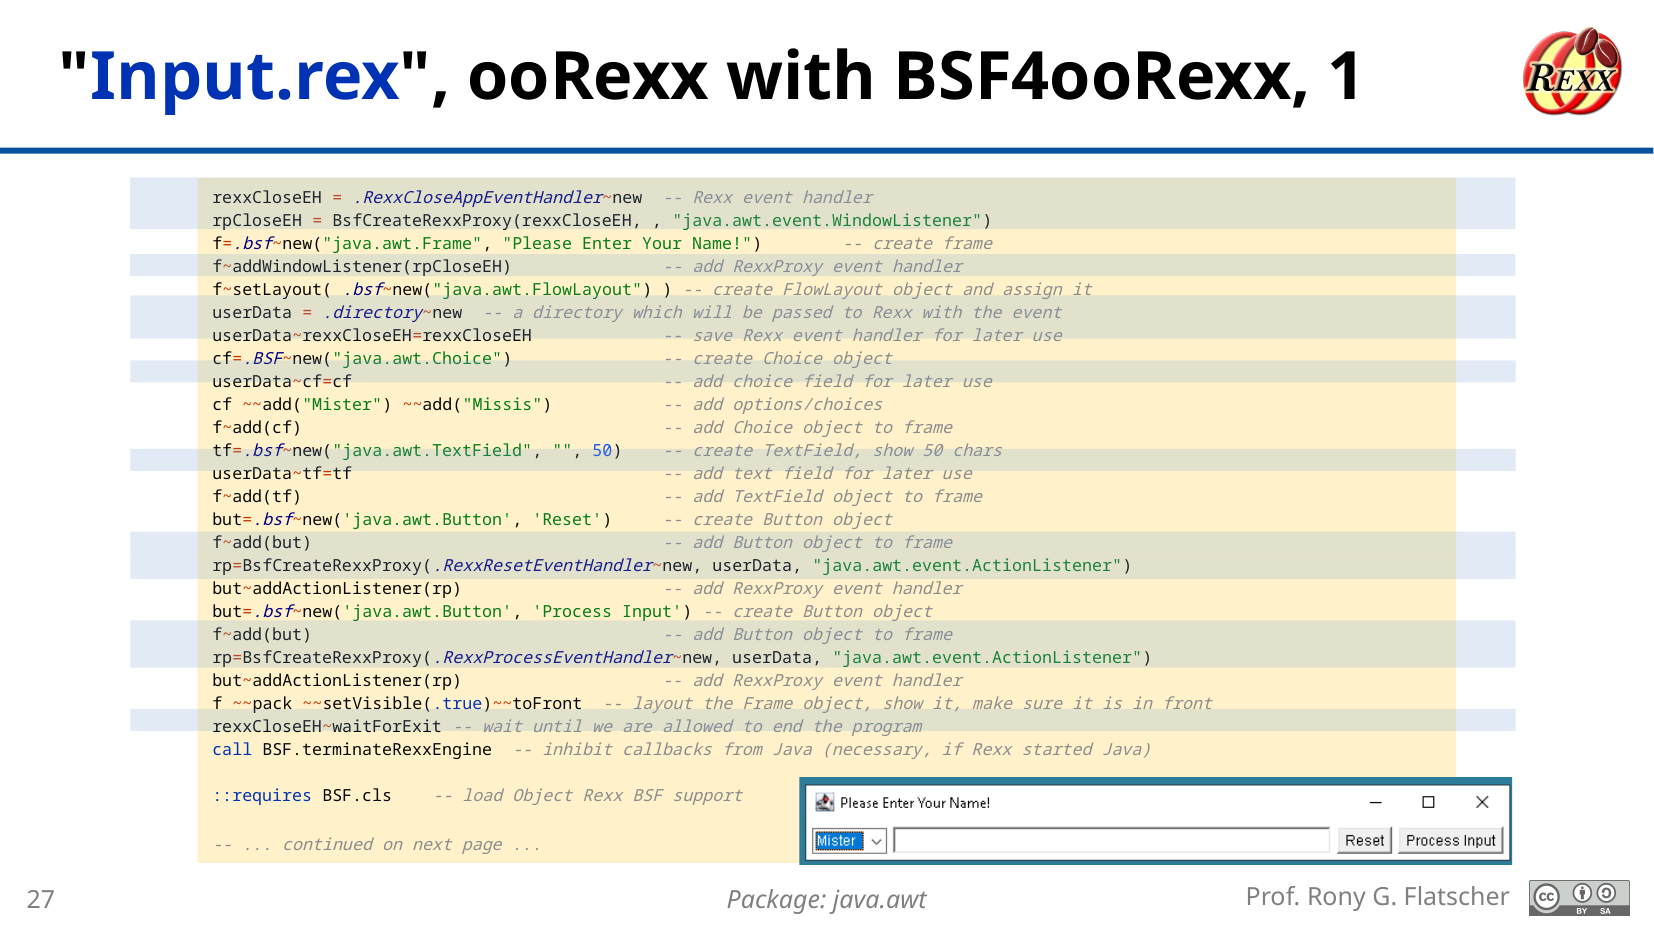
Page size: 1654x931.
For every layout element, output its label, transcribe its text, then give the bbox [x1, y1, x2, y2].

picture [799, 777, 1513, 865]
text_box [130, 177, 1516, 230]
text_box rexxCloseEH = .RexxCloseAppEventHandler~new -- Rexx event handler rpCloseEH = BsfCreateRexxProxy(rexxCloseEH, , "java.awt.event.WindowListener") f=.bsf~new("java.awt.Frame", "Please Enter Your Name!") -- create frame f~addWindowListener(rpCloseEH) -- add RexxProxy event handler f~setLayout( .bsf~new("java.awt.FlowLayout") ) -- create FlowLayout object and assign it userData = .directory~new -- a directory which will be passed to Rexx with the event userData~rexxCloseEH=rexxCloseEH -- save Rexx event handler for later use cf=.BSF~new("java.awt.Choice") -- create Choice object userData~cf=cf -- add choice field for later use cf ~~add("Mister") ~~add("Missis") -- add options/choices f~add(cf) -- add Choice object to frame tf=.bsf~new("java.awt.TextField", "", 50) -- create TextField, show 50 chars userData~tf=tf -- add text field for later use f~add(tf) -- add TextField object to frame but=.bsf~new('java.awt.Button', 'Reset') -- create Button object f~add(but) -- add Button object to frame rp=BsfCreateRexxProxy(.RexxResetEventHandler~new, userData, "java.awt.event.ActionListener") but~addActionListener(rp) -- add RexxProxy event handler but=.bsf~new('java.awt.Button', 'Process Input') -- create Button object f~add(but) -- add Button object to frame rp=BsfCreateRexxProxy(.RexxProcessEventHandler~new, userData, "java.awt.event.ActionListener") but~addActionListener(rp) -- add RexxProxy event handler f ~~pack ~~setVisible(.true)~~toFront -- layout the Frame object, show it, make sure it is in front rexxCloseEH~waitForExit -- wait until we are allowed to end the program call BSF.terminateRexxEngine -- inhibit callbacks from Java (necessary, if Rexx started Java) ::requires BSF.cls -- load Object Rexx BSF support -- ... continued on next page ... [197, 579, 1457, 620]
text_box rexxCloseEH = .RexxCloseAppEventHandler~new -- Rexx event handler rpCloseEH = BsfCreateRexxProxy(rexxCloseEH, , "java.awt.event.WindowListener") f=.bsf~new("java.awt.Frame", "Please Enter Your Name!") -- create frame f~addWindowListener(rpCloseEH) -- add RexxProxy event handler f~setLayout( .bsf~new("java.awt.FlowLayout") ) -- create FlowLayout object and assign it userData = .directory~new -- a directory which will be passed to Rexx with the event userData~rexxCloseEH=rexxCloseEH -- save Rexx event handler for later use cf=.BSF~new("java.awt.Choice") -- create Choice object userData~cf=cf -- add choice field for later use cf ~~add("Mister") ~~add("Missis") -- add options/choices f~add(cf) -- add Choice object to frame tf=.bsf~new("java.awt.TextField", "", 50) -- create TextField, show 50 chars userData~tf=tf -- add text field for later use f~add(tf) -- add TextField object to frame but=.bsf~new('java.awt.Button', 'Reset') -- create Button object f~add(but) -- add Button object to frame rp=BsfCreateRexxProxy(.RexxResetEventHandler~new, userData, "java.awt.event.ActionListener") but~addActionListener(rp) -- add RexxProxy event handler but=.bsf~new('java.awt.Button', 'Process Input') -- create Button object f~add(but) -- add Button object to frame rp=BsfCreateRexxProxy(.RexxProcessEventHandler~new, userData, "java.awt.event.ActionListener") but~addActionListener(rp) -- add RexxProxy event handler f ~~pack ~~setVisible(.true)~~toFront -- layout the Frame object, show it, make sure it is in front rexxCloseEH~waitForExit -- wait until we are allowed to end the program call BSF.terminateRexxEngine -- inhibit callbacks from Java (necessary, if Rexx started Java) ::requires BSF.cls -- load Object Rexx BSF support -- ... continued on next page ... [197, 731, 1457, 826]
text_box rexxCloseEH = .RexxCloseAppEventHandler~new -- Rexx event handler rpCloseEH = BsfCreateRexxProxy(rexxCloseEH, , "java.awt.event.WindowListener") f=.bsf~new("java.awt.Frame", "Please Enter Your Name!") -- create frame f~addWindowListener(rpCloseEH) -- add RexxProxy event handler f~setLayout( .bsf~new("java.awt.FlowLayout") ) -- create FlowLayout object and assign it userData = .directory~new -- a directory which will be passed to Rexx with the event userData~rexxCloseEH=rexxCloseEH -- save Rexx event handler for later use cf=.BSF~new("java.awt.Choice") -- create Choice object userData~cf=cf -- add choice field for later use cf ~~add("Mister") ~~add("Missis") -- add options/choices f~add(cf) -- add Choice object to frame tf=.bsf~new("java.awt.TextField", "", 50) -- create TextField, show 50 chars userData~tf=tf -- add text field for later use f~add(tf) -- add TextField object to frame but=.bsf~new('java.awt.Button', 'Reset') -- create Button object f~add(but) -- add Button object to frame rp=BsfCreateRexxProxy(.RexxResetEventHandler~new, userData, "java.awt.event.ActionListener") but~addActionListener(rp) -- add RexxProxy event handler but=.bsf~new('java.awt.Button', 'Process Input') -- create Button object f~add(but) -- add Button object to frame rp=BsfCreateRexxProxy(.RexxProcessEventHandler~new, userData, "java.awt.event.ActionListener") but~addActionListener(rp) -- add RexxProxy event handler f ~~pack ~~setVisible(.true)~~toFront -- layout the Frame object, show it, make sure it is in front rexxCloseEH~waitForExit -- wait until we are allowed to end the program call BSF.terminateRexxEngine -- inhibit callbacks from Java (necessary, if Rexx started Java) ::requires BSF.cls -- load Object Rexx BSF support -- ... continued on next page ... [197, 471, 1457, 531]
text_box rexxCloseEH = .RexxCloseAppEventHandler~new -- Rexx event handler rpCloseEH = BsfCreateRexxProxy(rexxCloseEH, , "java.awt.event.WindowListener") f=.bsf~new("java.awt.Frame", "Please Enter Your Name!") -- create frame f~addWindowListener(rpCloseEH) -- add RexxProxy event handler f~setLayout( .bsf~new("java.awt.FlowLayout") ) -- create FlowLayout object and assign it userData = .directory~new -- a directory which will be passed to Rexx with the event userData~rexxCloseEH=rexxCloseEH -- save Rexx event handler for later use cf=.BSF~new("java.awt.Choice") -- create Choice object userData~cf=cf -- add choice field for later use cf ~~add("Mister") ~~add("Missis") -- add options/choices f~add(cf) -- add Choice object to frame tf=.bsf~new("java.awt.TextField", "", 50) -- create TextField, show 50 chars userData~tf=tf -- add text field for later use f~add(tf) -- add TextField object to frame but=.bsf~new('java.awt.Button', 'Reset') -- create Button object f~add(but) -- add Button object to frame rp=BsfCreateRexxProxy(.RexxResetEventHandler~new, userData, "java.awt.event.ActionListener") but~addActionListener(rp) -- add RexxProxy event handler but=.bsf~new('java.awt.Button', 'Process Input') -- create Button object f~add(but) -- add Button object to frame rp=BsfCreateRexxProxy(.RexxProcessEventHandler~new, userData, "java.awt.event.ActionListener") but~addActionListener(rp) -- add RexxProxy event handler f ~~pack ~~setVisible(.true)~~toFront -- layout the Frame object, show it, make sure it is in front rexxCloseEH~waitForExit -- wait until we are allowed to end the program call BSF.terminateRexxEngine -- inhibit callbacks from Java (necessary, if Rexx started Java) ::requires BSF.cls -- load Object Rexx BSF support -- ... continued on next page ... [197, 668, 1457, 708]
text_box [130, 295, 1516, 339]
text_box [130, 448, 1516, 471]
text_box [130, 620, 1516, 668]
text_box [130, 254, 1516, 277]
text_box [130, 708, 1516, 731]
text_box [130, 360, 1516, 383]
title "Input.rex", ooRexx with BSF4ooRexx, 1 [0, 0, 1654, 148]
text_box rexxCloseEH = .RexxCloseAppEventHandler~new -- Rexx event handler rpCloseEH = BsfCreateRexxProxy(rexxCloseEH, , "java.awt.event.WindowListener") f=.bsf~new("java.awt.Frame", "Please Enter Your Name!") -- create frame f~addWindowListener(rpCloseEH) -- add RexxProxy event handler f~setLayout( .bsf~new("java.awt.FlowLayout") ) -- create FlowLayout object and assign it userData = .directory~new -- a directory which will be passed to Rexx with the event userData~rexxCloseEH=rexxCloseEH -- save Rexx event handler for later use cf=.BSF~new("java.awt.Choice") -- create Choice object userData~cf=cf -- add choice field for later use cf ~~add("Mister") ~~add("Missis") -- add options/choices f~add(cf) -- add Choice object to frame tf=.bsf~new("java.awt.TextField", "", 50) -- create TextField, show 50 chars userData~tf=tf -- add text field for later use f~add(tf) -- add TextField object to frame but=.bsf~new('java.awt.Button', 'Reset') -- create Button object f~add(but) -- add Button object to frame rp=BsfCreateRexxProxy(.RexxResetEventHandler~new, userData, "java.awt.event.ActionListener") but~addActionListener(rp) -- add RexxProxy event handler but=.bsf~new('java.awt.Button', 'Process Input') -- create Button object f~add(but) -- add Button object to frame rp=BsfCreateRexxProxy(.RexxProcessEventHandler~new, userData, "java.awt.event.ActionListener") but~addActionListener(rp) -- add RexxProxy event handler f ~~pack ~~setVisible(.true)~~toFront -- layout the Frame object, show it, make sure it is in front rexxCloseEH~waitForExit -- wait until we are allowed to end the program call BSF.terminateRexxEngine -- inhibit callbacks from Java (necessary, if Rexx started Java) ::requires BSF.cls -- load Object Rexx BSF support -- ... continued on next page ... [197, 383, 1457, 448]
text_box [130, 531, 1516, 579]
text_box Package: java.awt [0, 874, 1654, 922]
